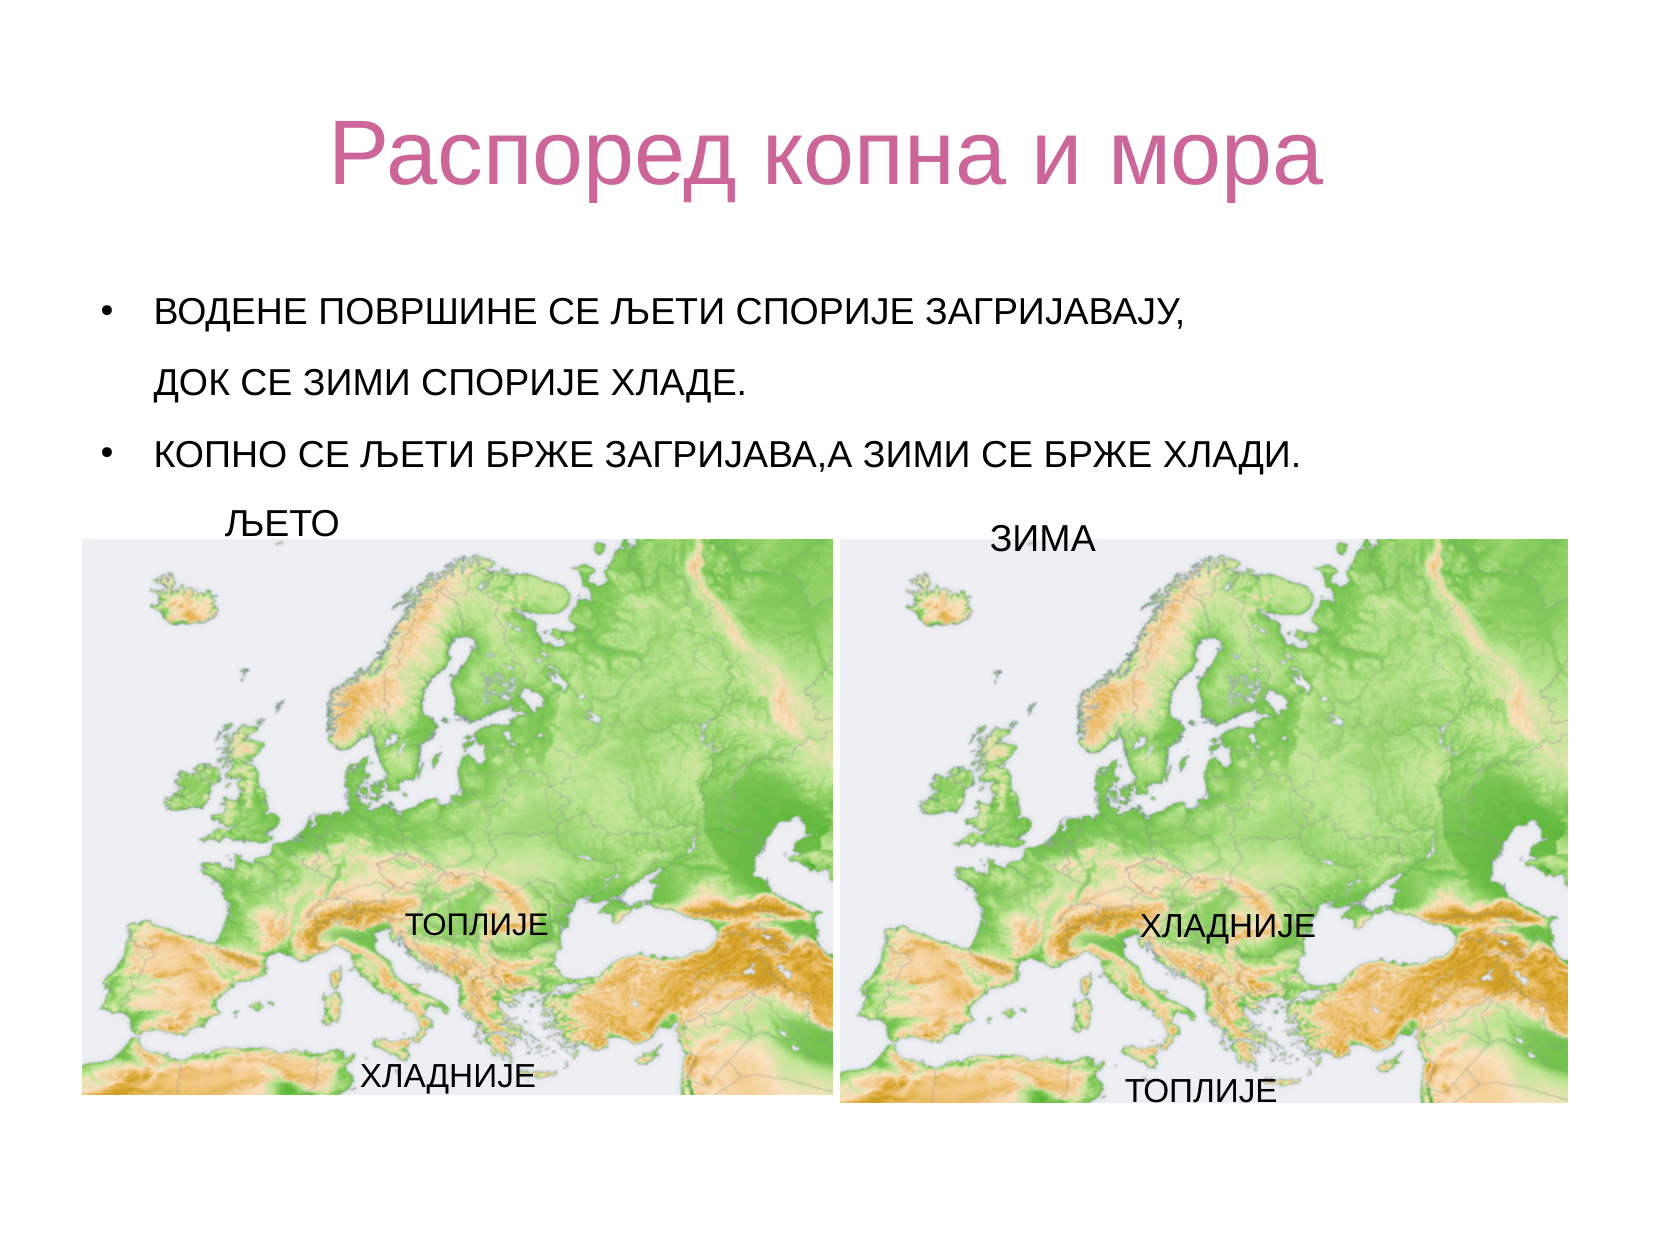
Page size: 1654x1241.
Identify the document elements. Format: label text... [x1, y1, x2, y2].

text_box ЗИМА [975, 510, 1111, 567]
picture [840, 539, 1568, 1103]
text_box ХЛАДНИЈЕ [1125, 900, 1332, 953]
list ВОДЕНЕ ПОВРШИНЕ СЕ ЉЕТИ СПОРИЈЕ ЗАГРИЈАВАЈУ, ДОК СЕ ЗИМИ СПОРИЈЕ ХЛАДЕ. КОПНО СЕ ЉЕТИ БРЖЕ ЗАГРИЈАВА,А ЗИМИ СЕ БРЖЕ ХЛАДИ. [82, 290, 1571, 1109]
text_box ЉЕТО [210, 495, 356, 552]
text_box ХЛАДНИЈЕ [345, 1050, 552, 1103]
text_box ТОПЛИЈЕ [1110, 1065, 1293, 1118]
picture [82, 539, 833, 1096]
text_box ТОПЛИЈЕ [390, 900, 593, 950]
title Распоред копна и мора [82, 49, 1571, 257]
